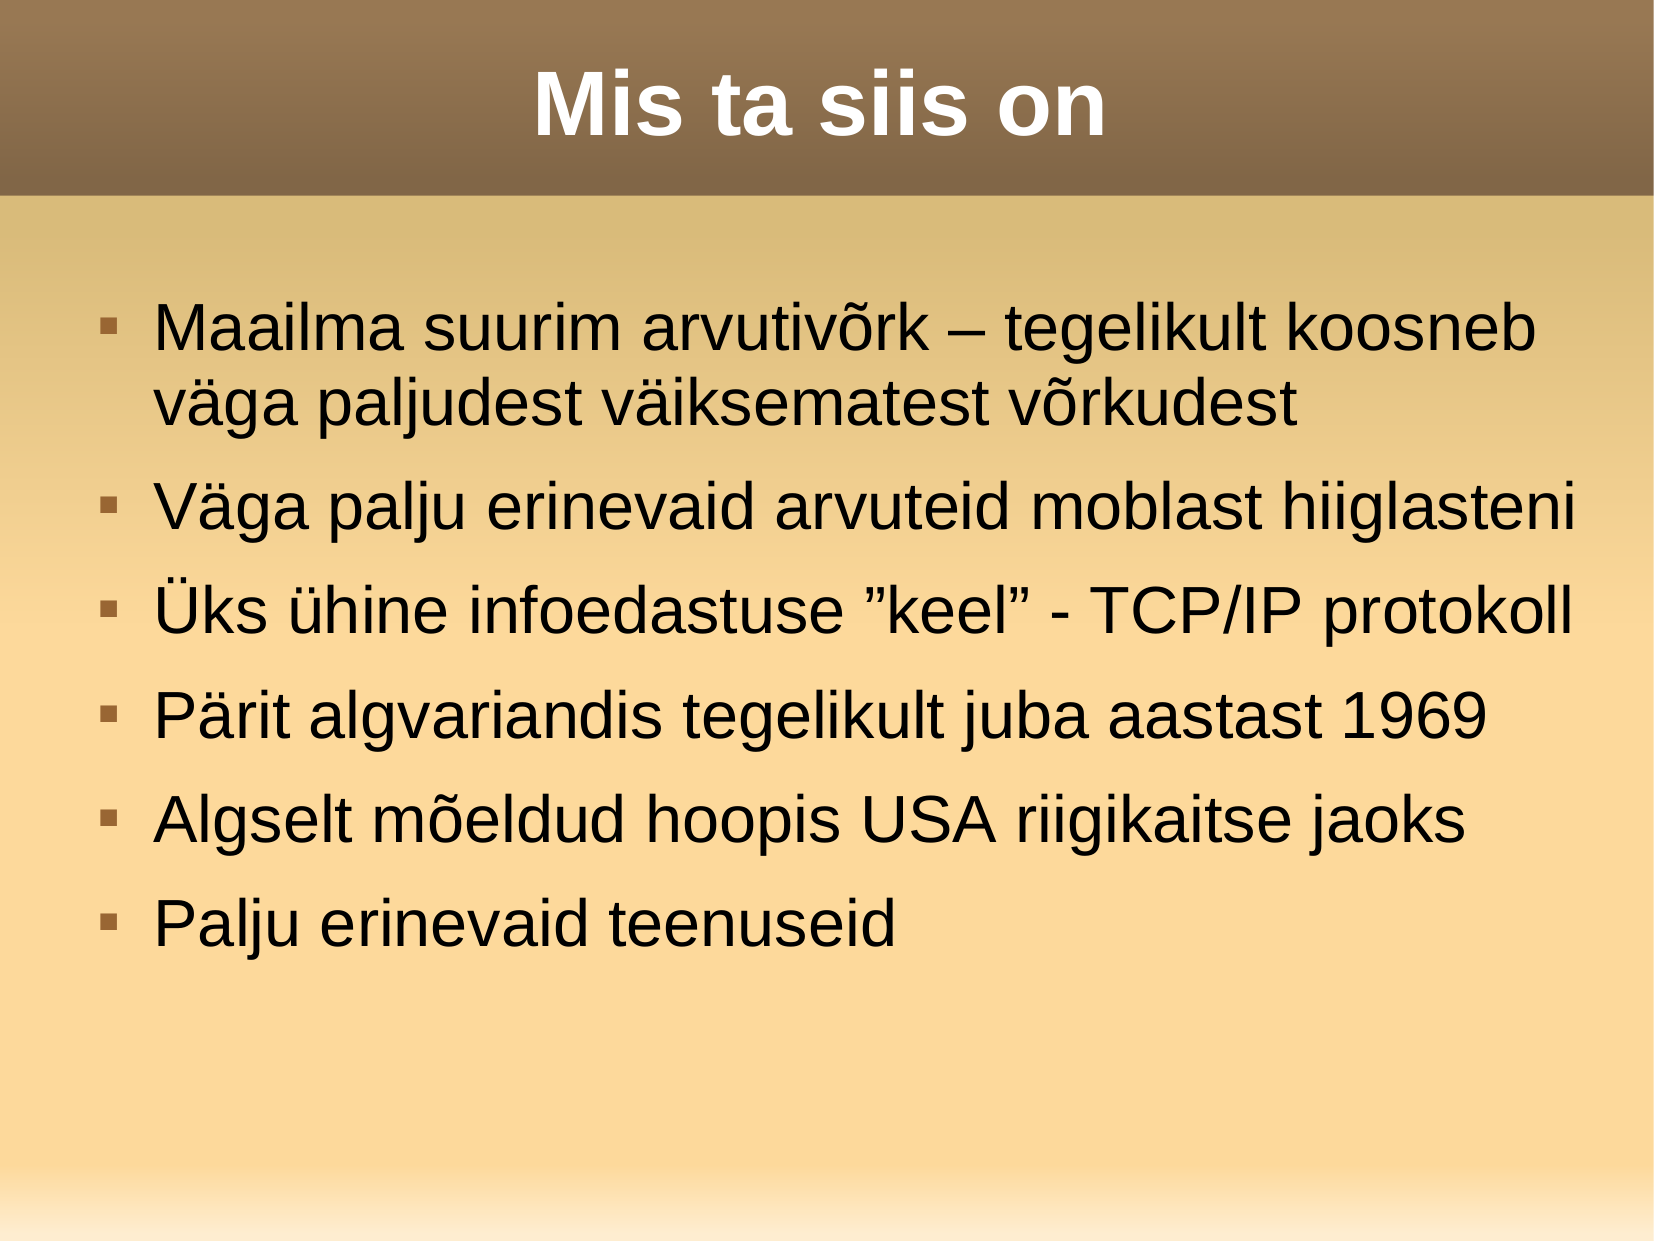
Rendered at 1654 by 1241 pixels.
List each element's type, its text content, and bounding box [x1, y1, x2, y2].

title Mis ta siis on [76, 7, 1565, 200]
list Maailma suurim arvutivõrk – tegelikult koosneb väga paljudest väiksematest võrkudest Väga palju erinevaid arvuteid moblast hiiglasteni Üks ühine infoedastuse ”keel” - TCP/IP protokoll Pärit algvariandis tegelikult juba aastast 1969 Algselt mõeldud hoopis USA riigikaitse jaoks Palju erinevaid teenuseid [82, 290, 1595, 1094]
picture [0, 0, 1654, 1241]
